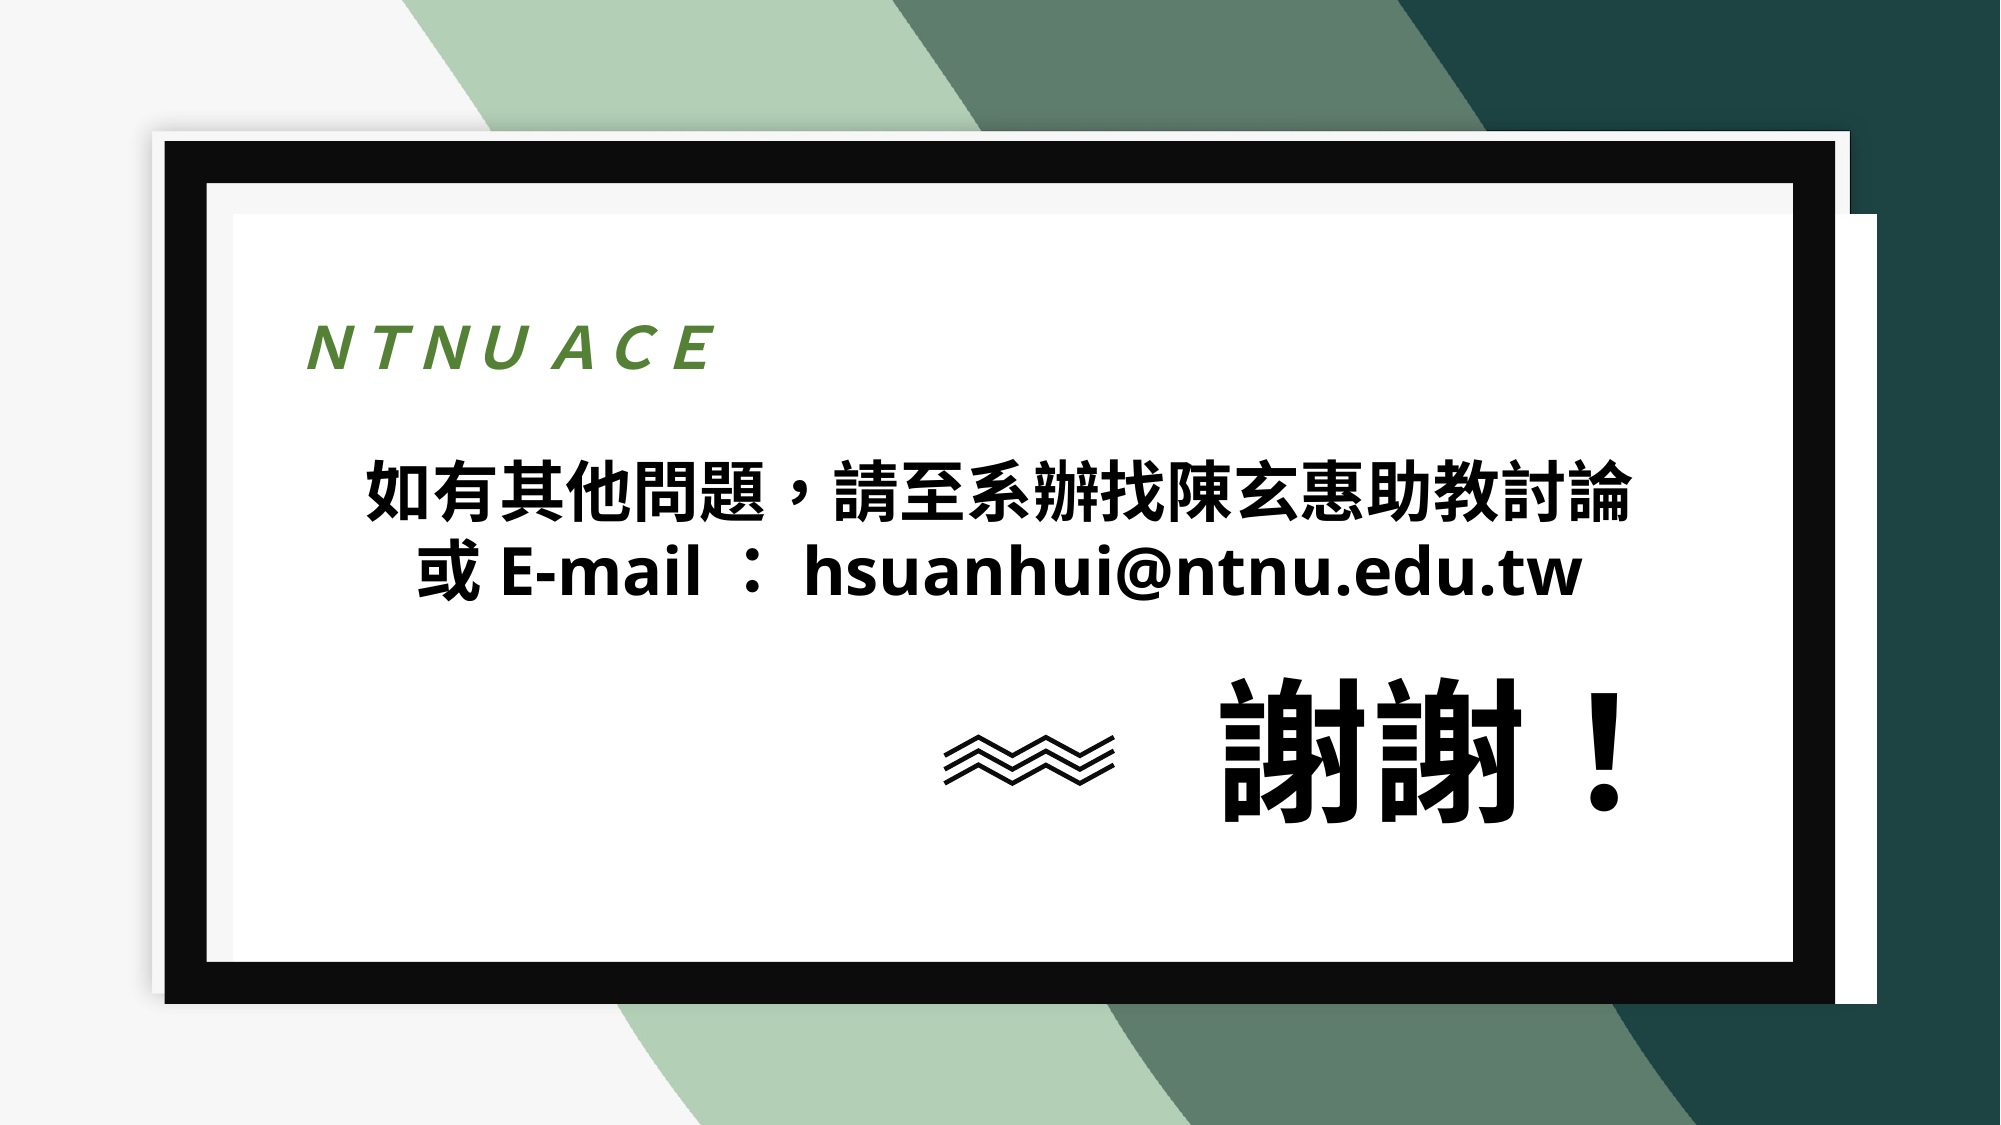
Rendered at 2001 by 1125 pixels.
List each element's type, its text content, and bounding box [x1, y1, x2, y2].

text_box 如有其他問題，請至系辦找陳玄惠助教討論 或E-mail：hsuanhui@ntnu.edu.tw [335, 442, 1665, 617]
text_box [164, 141, 1877, 1004]
title 謝謝！ [922, 651, 1975, 869]
text_box ＮＴＮＵ ＡＣＥ [281, 304, 792, 389]
picture [0, 0, 2000, 1125]
